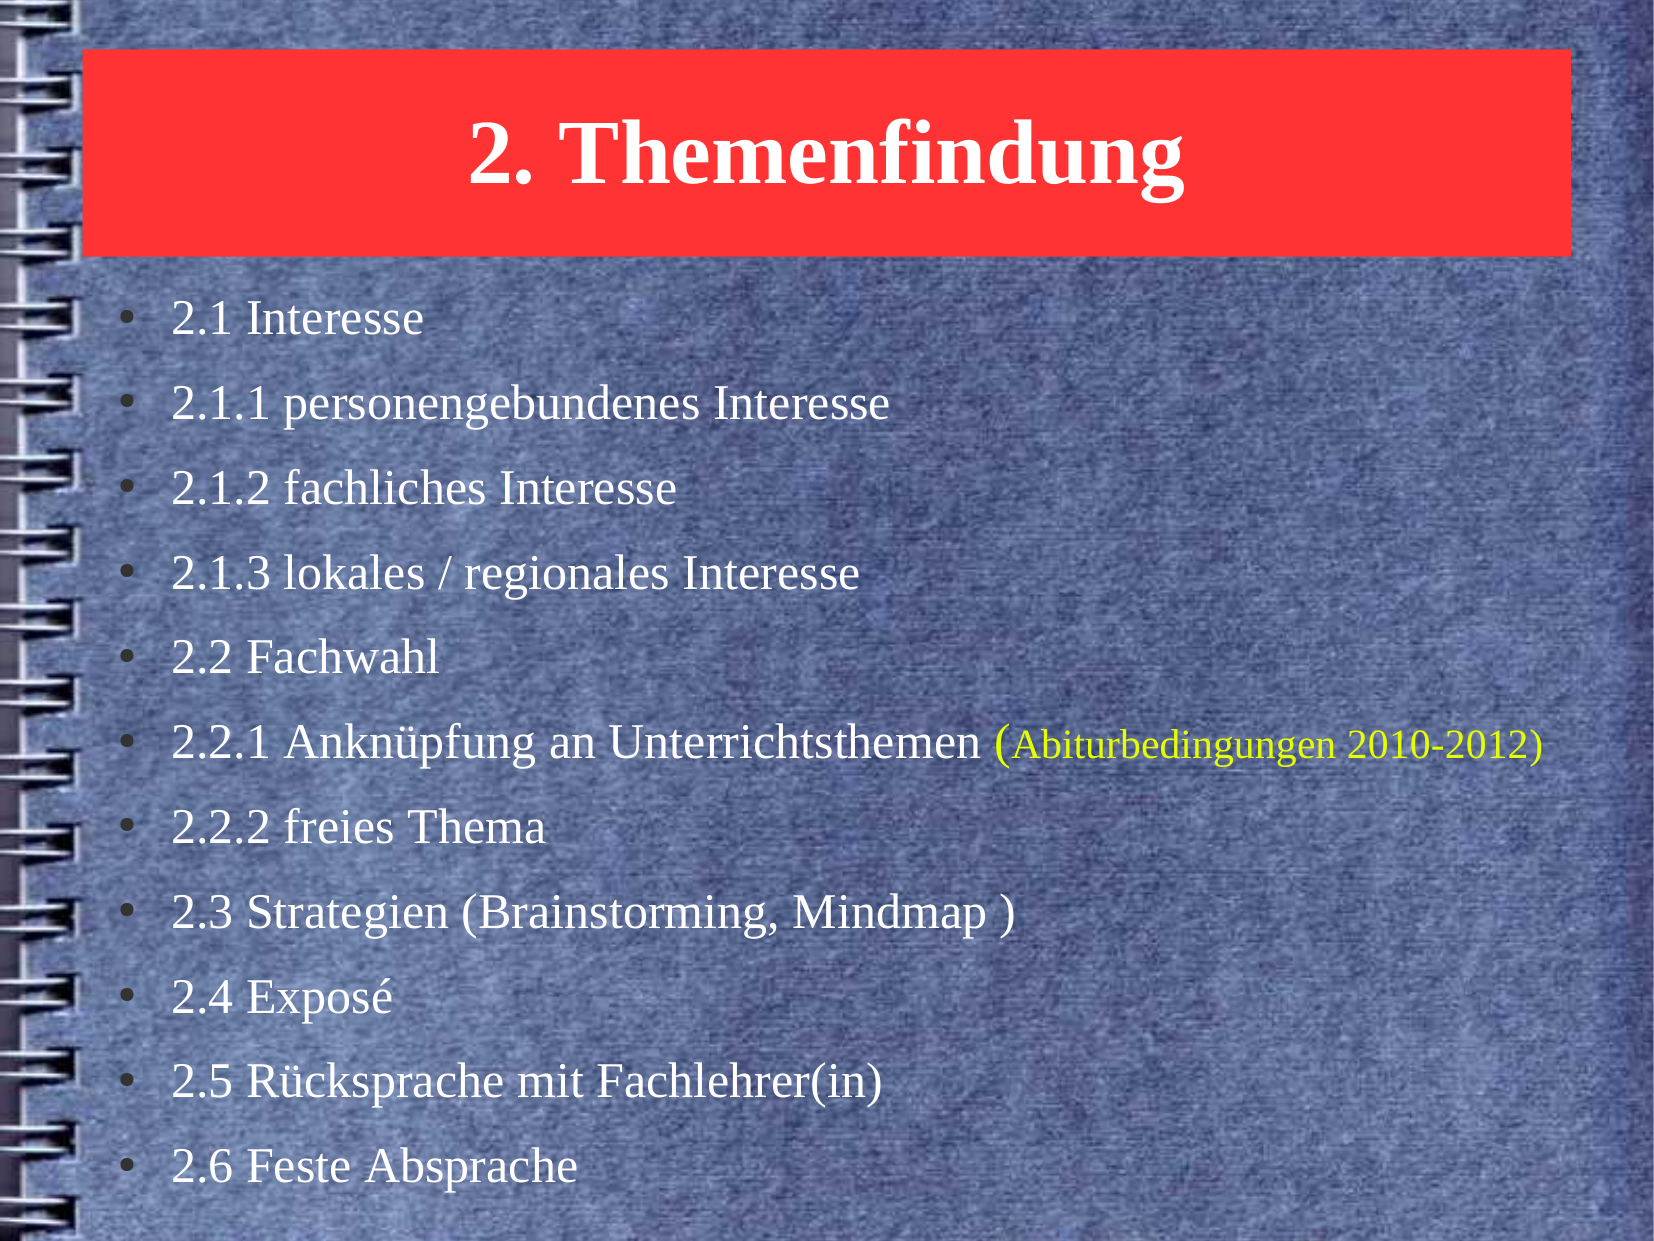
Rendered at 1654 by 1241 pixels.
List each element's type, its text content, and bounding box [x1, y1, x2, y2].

list 2.1 Interesse 2.1.1 personengebundenes Interesse 2.1.2 fachliches Interesse 2.1.3 lokales / regionales Interesse 2.2 Fachwahl 2.2.1 Anknüpfung an Unterrichtsthemen (Abiturbedingungen 2010-2012) 2.2.2 freies Thema 2.3 Strategien (Brainstorming, Mindmap ) 2.4 Exposé 2.5 Rücksprache mit Fachlehrer(in) 2.6 Feste Absprache [82, 290, 1571, 1205]
title 2. Themenfindung [82, 49, 1571, 257]
picture [0, 0, 1654, 1241]
